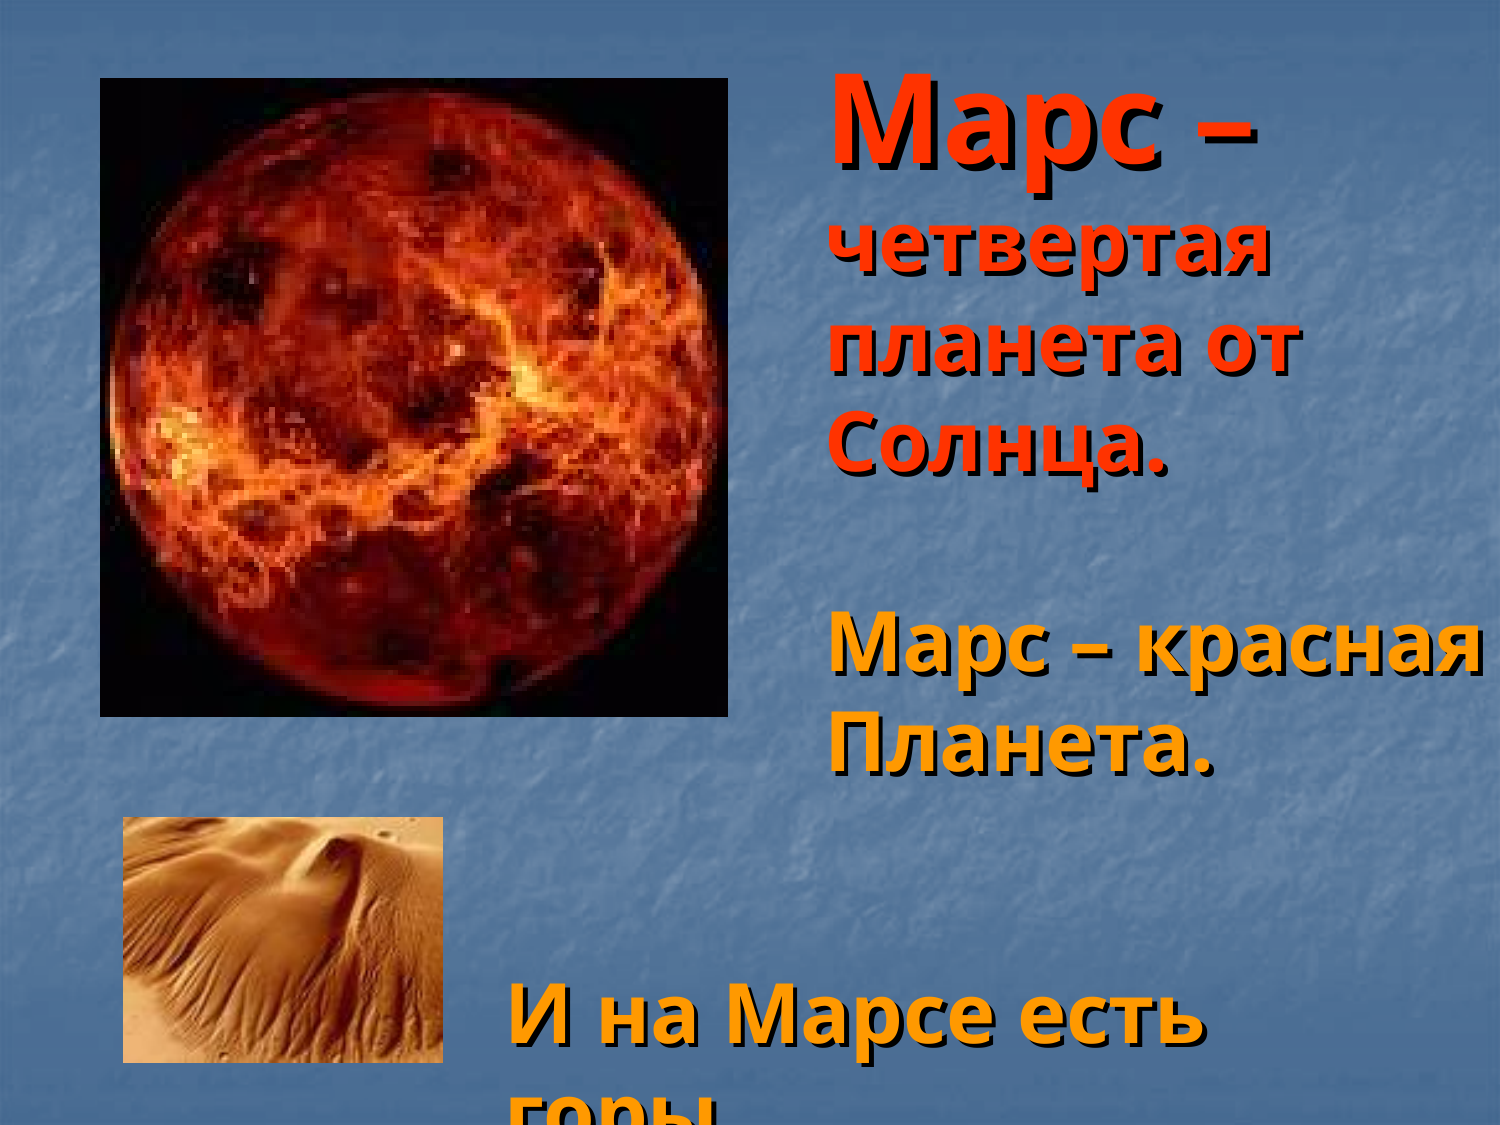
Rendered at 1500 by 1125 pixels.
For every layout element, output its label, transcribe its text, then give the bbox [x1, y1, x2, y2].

text_box Марс – четвертая планета от Солнца. Марс – красная Планета. [809, 31, 1434, 797]
text_box И на Марсе есть горы. [490, 952, 1382, 1068]
picture [123, 817, 443, 1063]
picture [100, 78, 728, 717]
